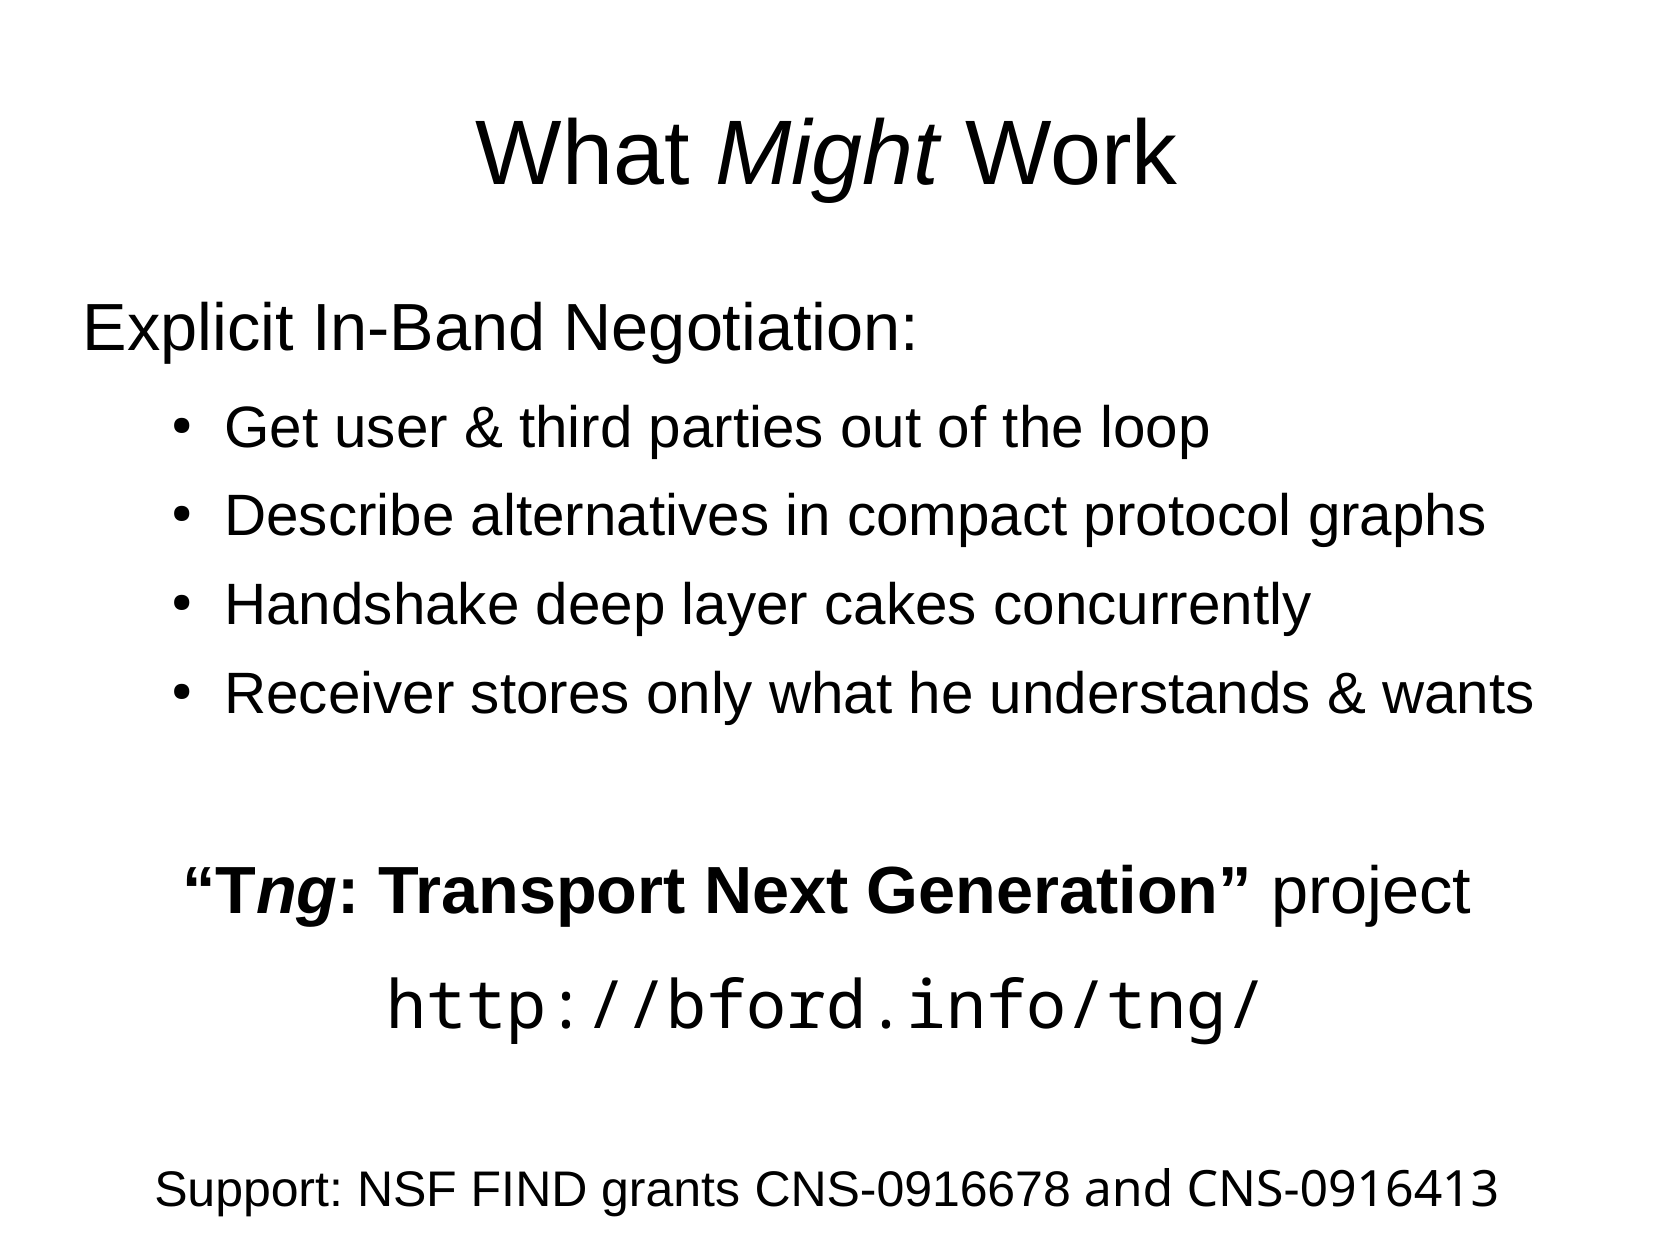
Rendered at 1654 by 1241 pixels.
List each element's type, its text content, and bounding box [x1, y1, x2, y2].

title What Might Work [82, 56, 1571, 250]
list Explicit In-Band Negotiation: Get user & third parties out of the loop Describe alternatives in compact protocol graphs Handshake deep layer cakes concurrently Receiver stores only what he understands & wants “Tng: Transport Next Generation” project http://bford.info/tng/ Support: NSF FIND grants CNS-0916678 and CNS-0916413 [82, 290, 1571, 1184]
